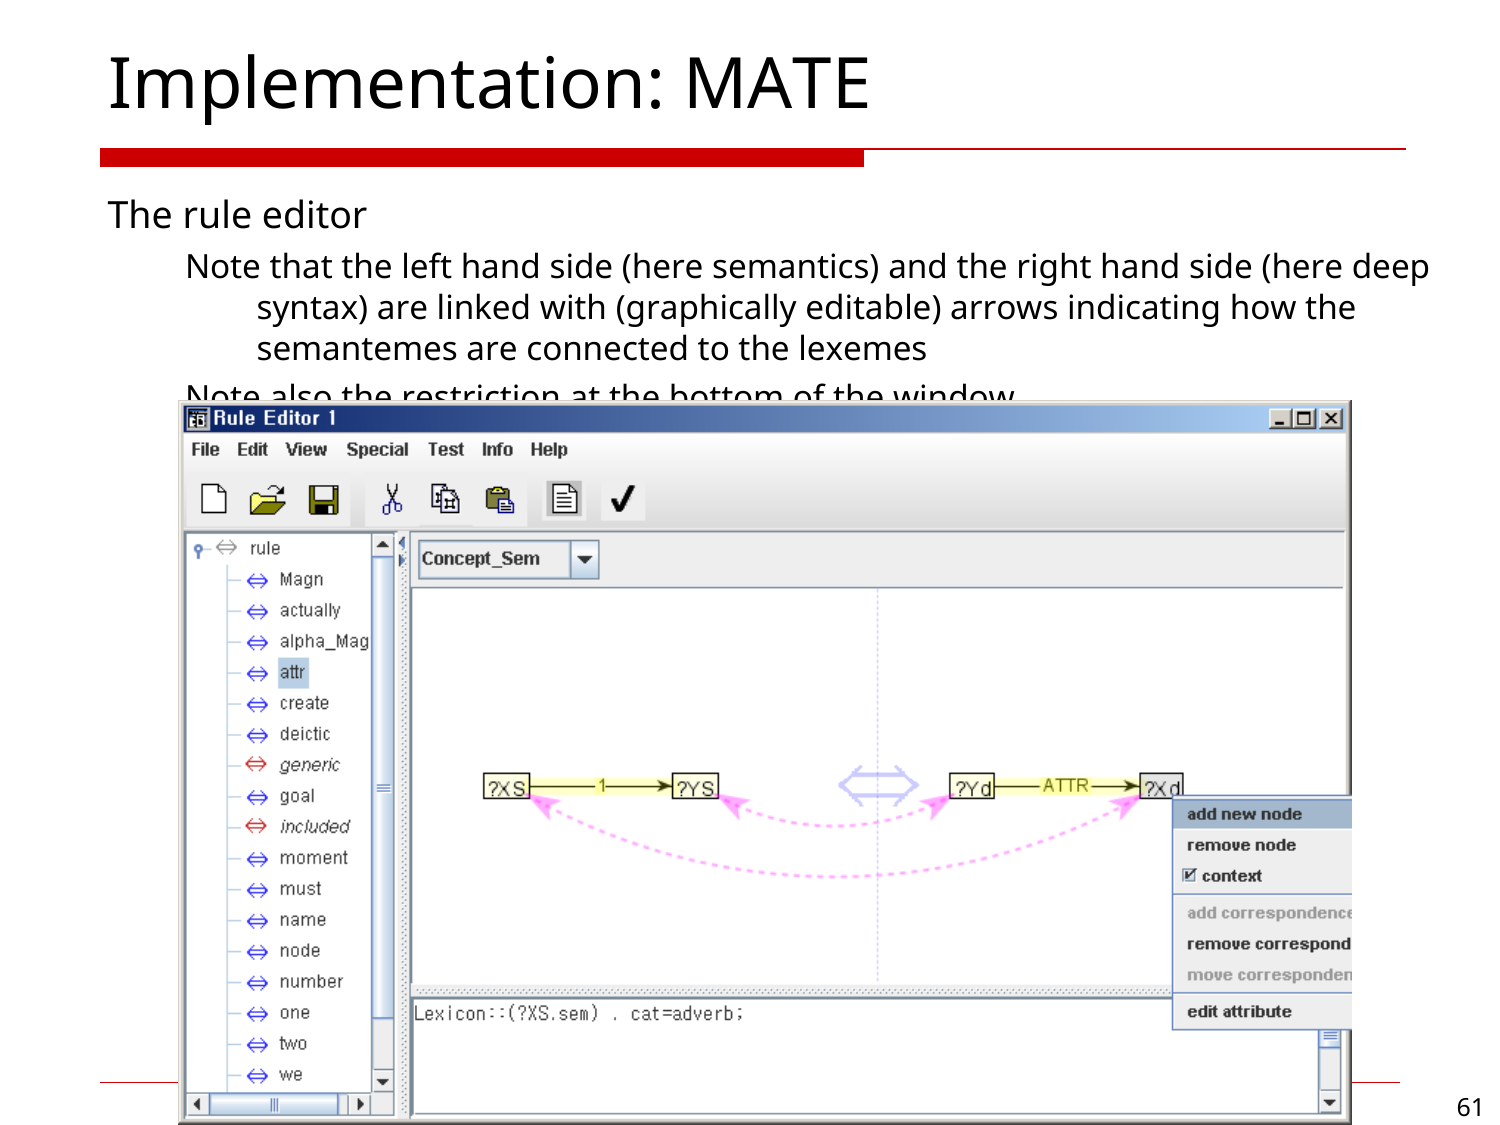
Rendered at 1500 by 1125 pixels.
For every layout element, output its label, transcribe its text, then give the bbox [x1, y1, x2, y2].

picture [178, 400, 1352, 1125]
list [317, 393, 327, 400]
list [546, 393, 555, 400]
list [694, 393, 704, 400]
list [626, 393, 635, 400]
list [646, 393, 655, 398]
list [674, 393, 684, 400]
text_box The rule editor Note that the left hand side (here semantics) and the right hand side (here deep syntax) are linked with (graphically editable) arrows indicating how the semantemes are connected to the lexemes Note also the restriction at the bottom of the window [92, 184, 1448, 376]
list [247, 393, 256, 398]
title Implementation: MATE [94, 36, 1407, 138]
list [359, 393, 368, 400]
list [420, 393, 429, 398]
list [92, 376, 737, 988]
list [525, 393, 535, 400]
list [191, 390, 197, 400]
list [378, 393, 387, 398]
list [215, 393, 225, 400]
